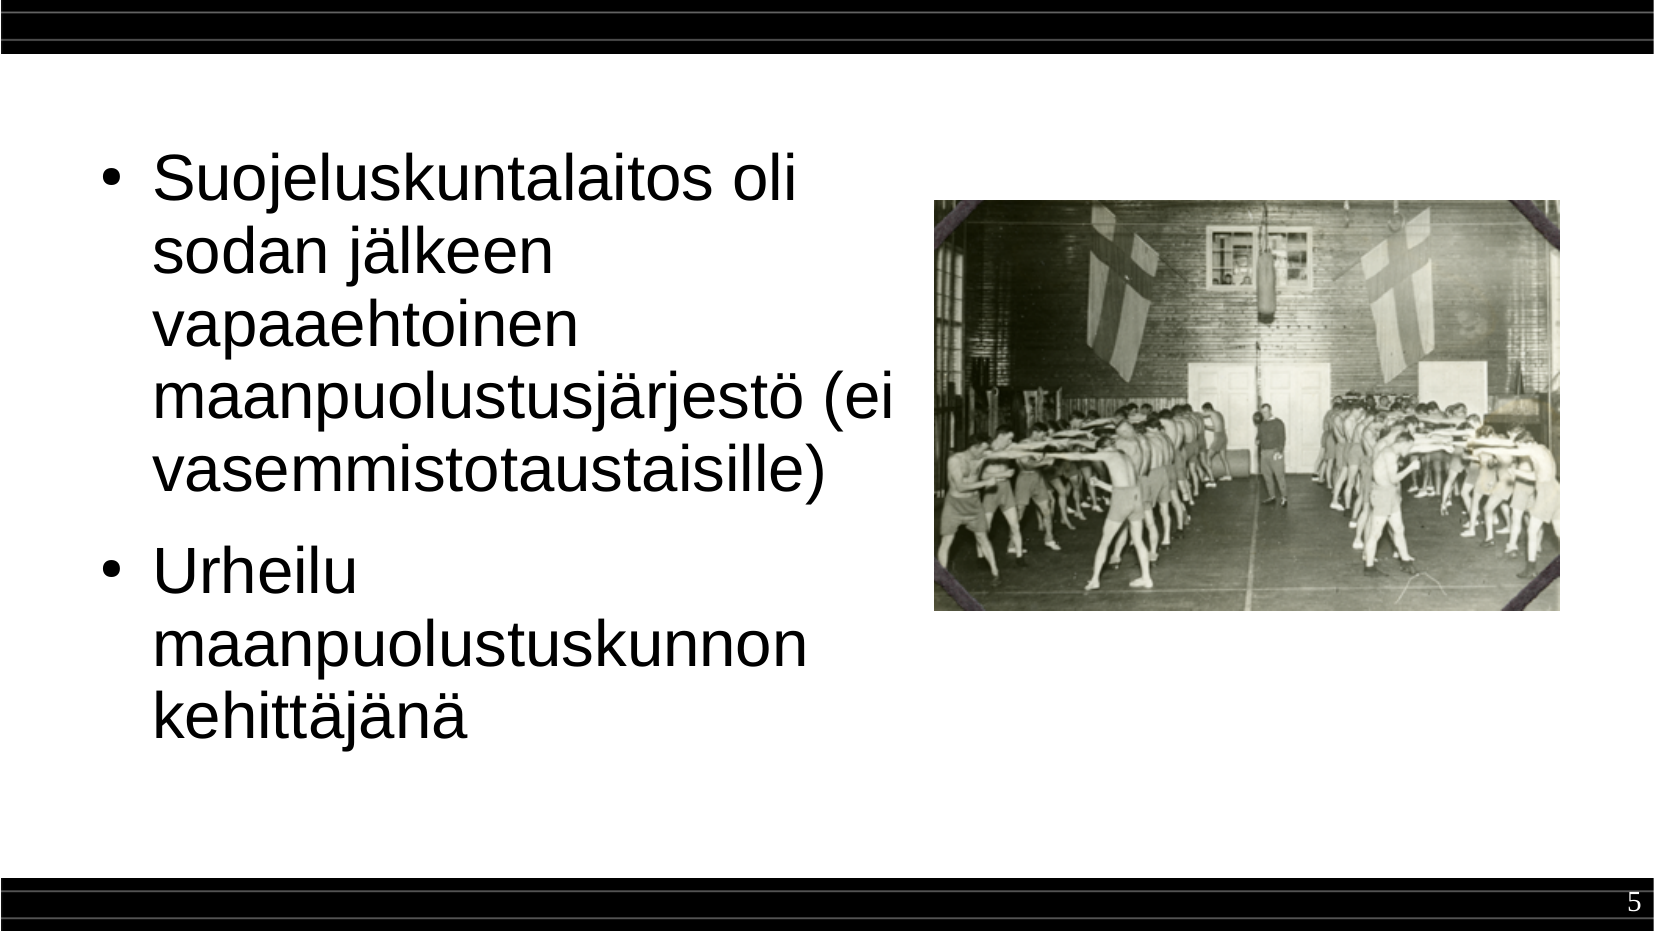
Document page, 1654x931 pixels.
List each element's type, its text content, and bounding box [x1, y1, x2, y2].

picture [1, 878, 1654, 931]
picture [1, 0, 1654, 54]
picture [934, 200, 1560, 611]
list Suojeluskuntalaitos oli sodan jälkeen vapaaehtoinen maanpuolustusjärjestö (ei vasemmistotaustaisille) Urheilu maanpuolustuskunnon kehittäjänä [82, 141, 922, 758]
